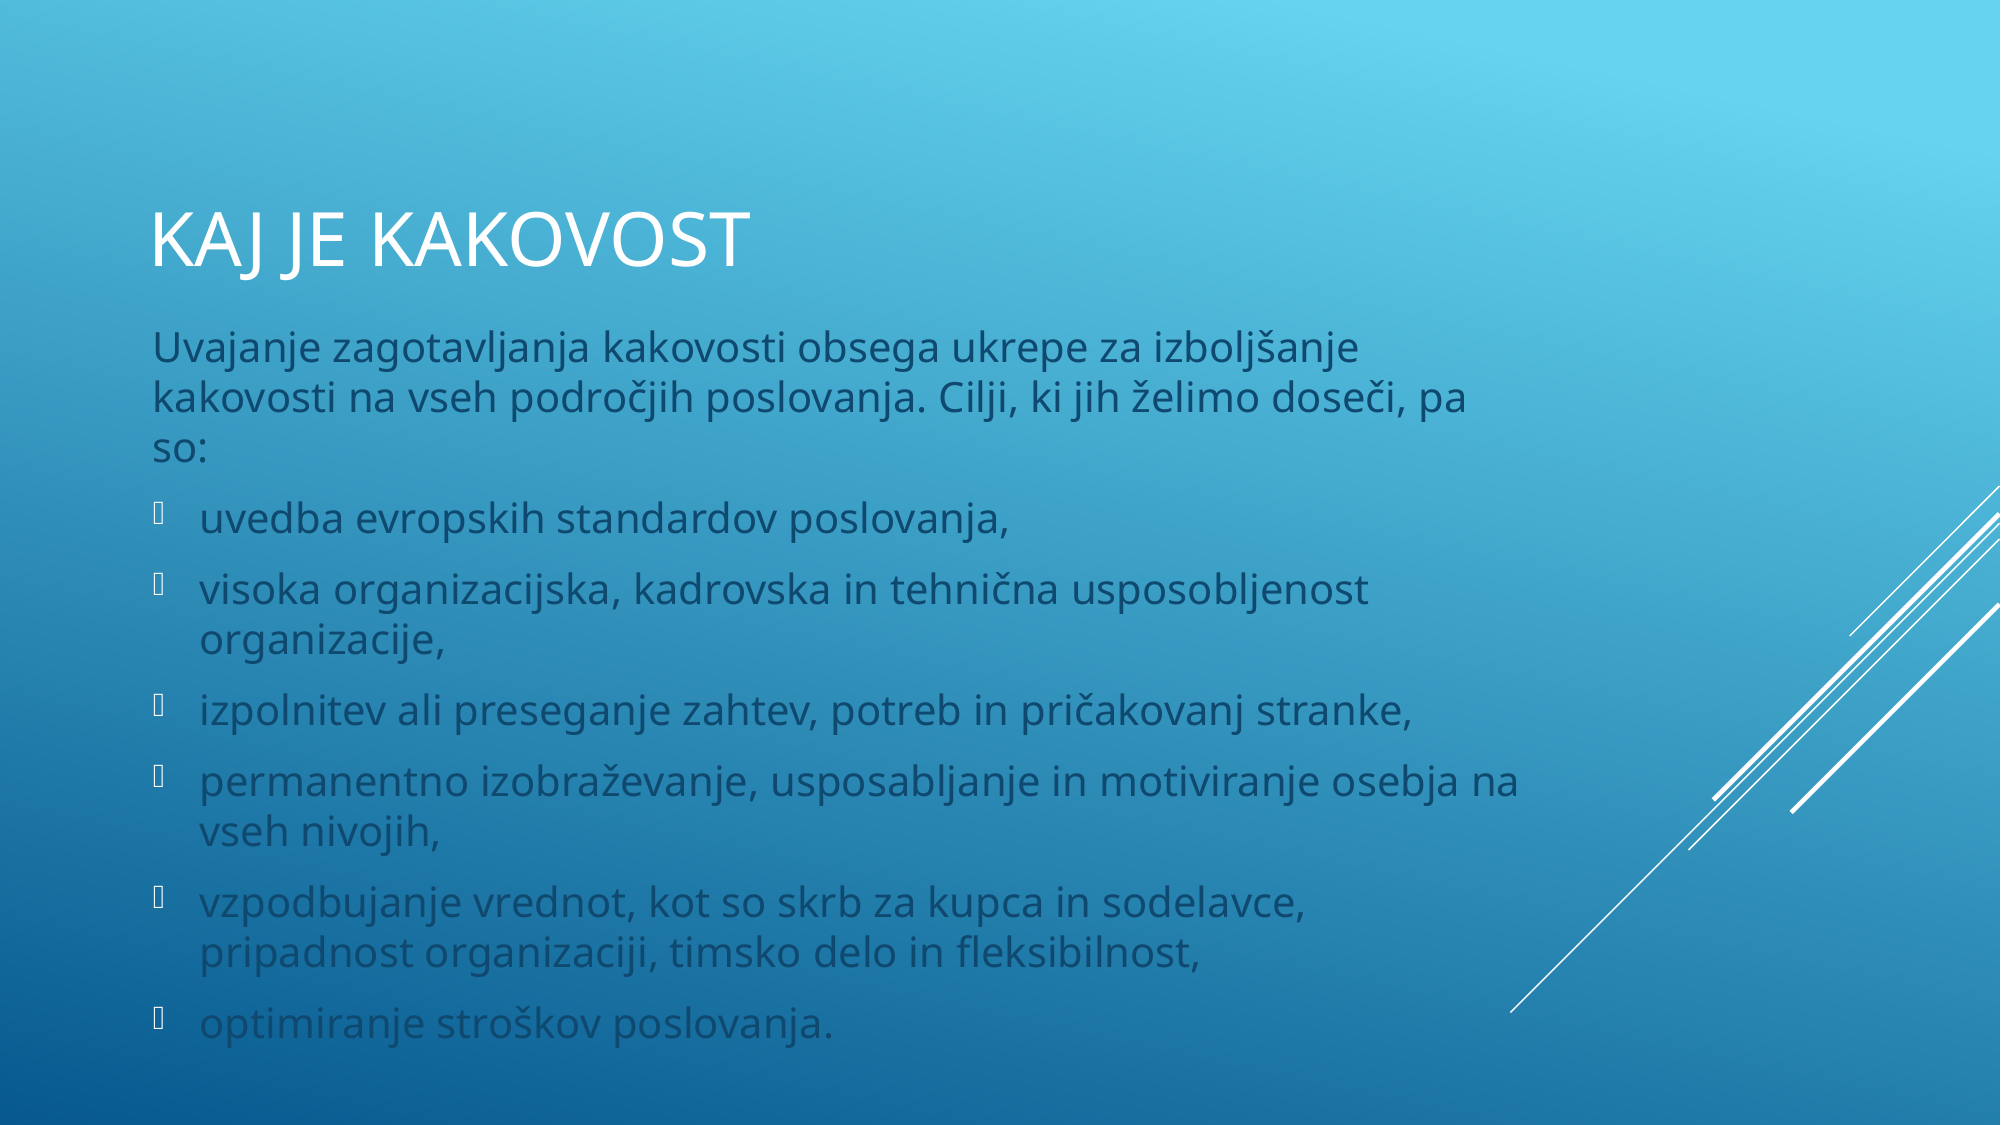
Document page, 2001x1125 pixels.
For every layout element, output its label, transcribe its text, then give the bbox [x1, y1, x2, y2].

title KAJ JE KAKOVOST [133, 112, 1534, 360]
list Uvajanje zagotavljanja kakovosti obsega ukrepe za izboljšanje kakovosti na vseh področjih poslovanja. Cilji, ki jih želimo doseči, pa so: uvedba evropskih standardov poslovanja, visoka organizacijska, kadrovska in tehnična usposobljenost organizacije, izpolnitev ali preseganje zahtev, potreb in pričakovanj stranke, permanentno izobraževanje, usposabljanje in motiviranje osebja na vseh nivojih, vzpodbujanje vrednot, kot so skrb za kupca in sodelavce, pripadnost organizaciji, timsko delo in fleksibilnost, optimiranje stroškov poslovanja. [137, 313, 1538, 1057]
